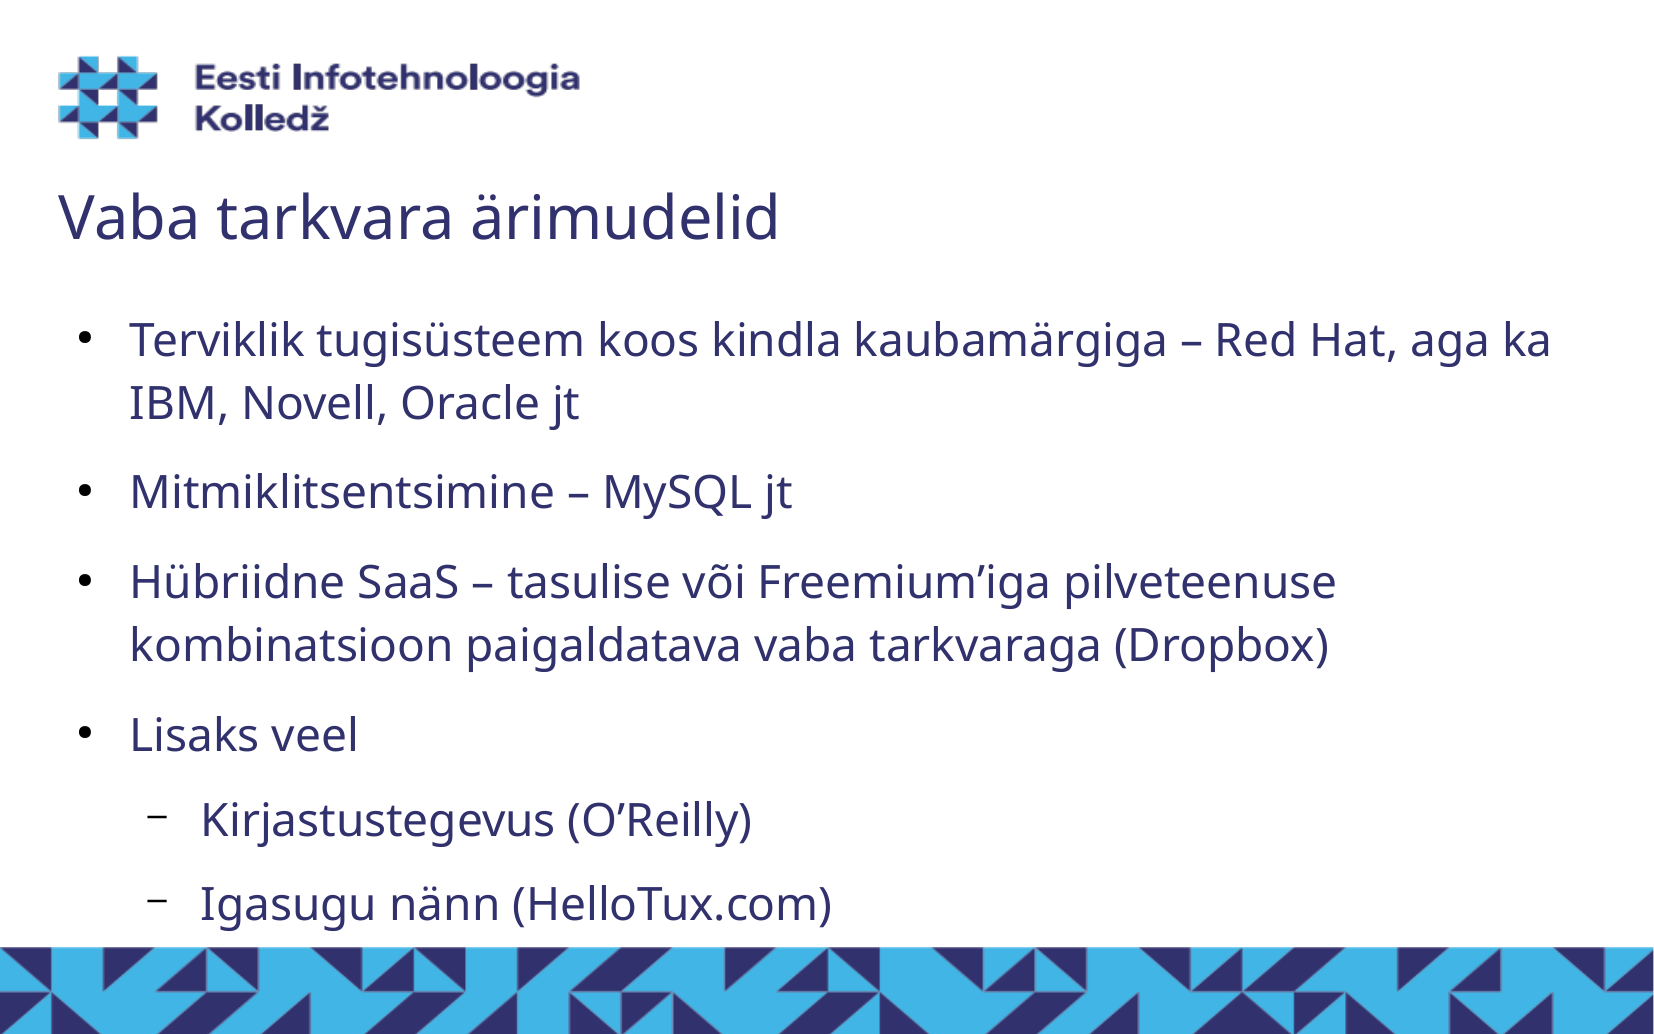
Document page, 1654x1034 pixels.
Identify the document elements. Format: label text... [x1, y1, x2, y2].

list Terviklik tugisüsteem koos kindla kaubamärgiga – Red Hat, aga ka IBM, Novell, Oracle jt Mitmiklitsentsimine – MySQL jt Hübriidne SaaS – tasulise või Freemium’iga pilveteenuse kombinatsioon paigaldatava vaba tarkvaraga (Dropbox) Lisaks veel Kirjastustegevus (O’Reilly) Igasugu nänn (HelloTux.com) [59, 307, 1607, 945]
title Vaba tarkvara ärimudelid [59, 129, 1571, 303]
